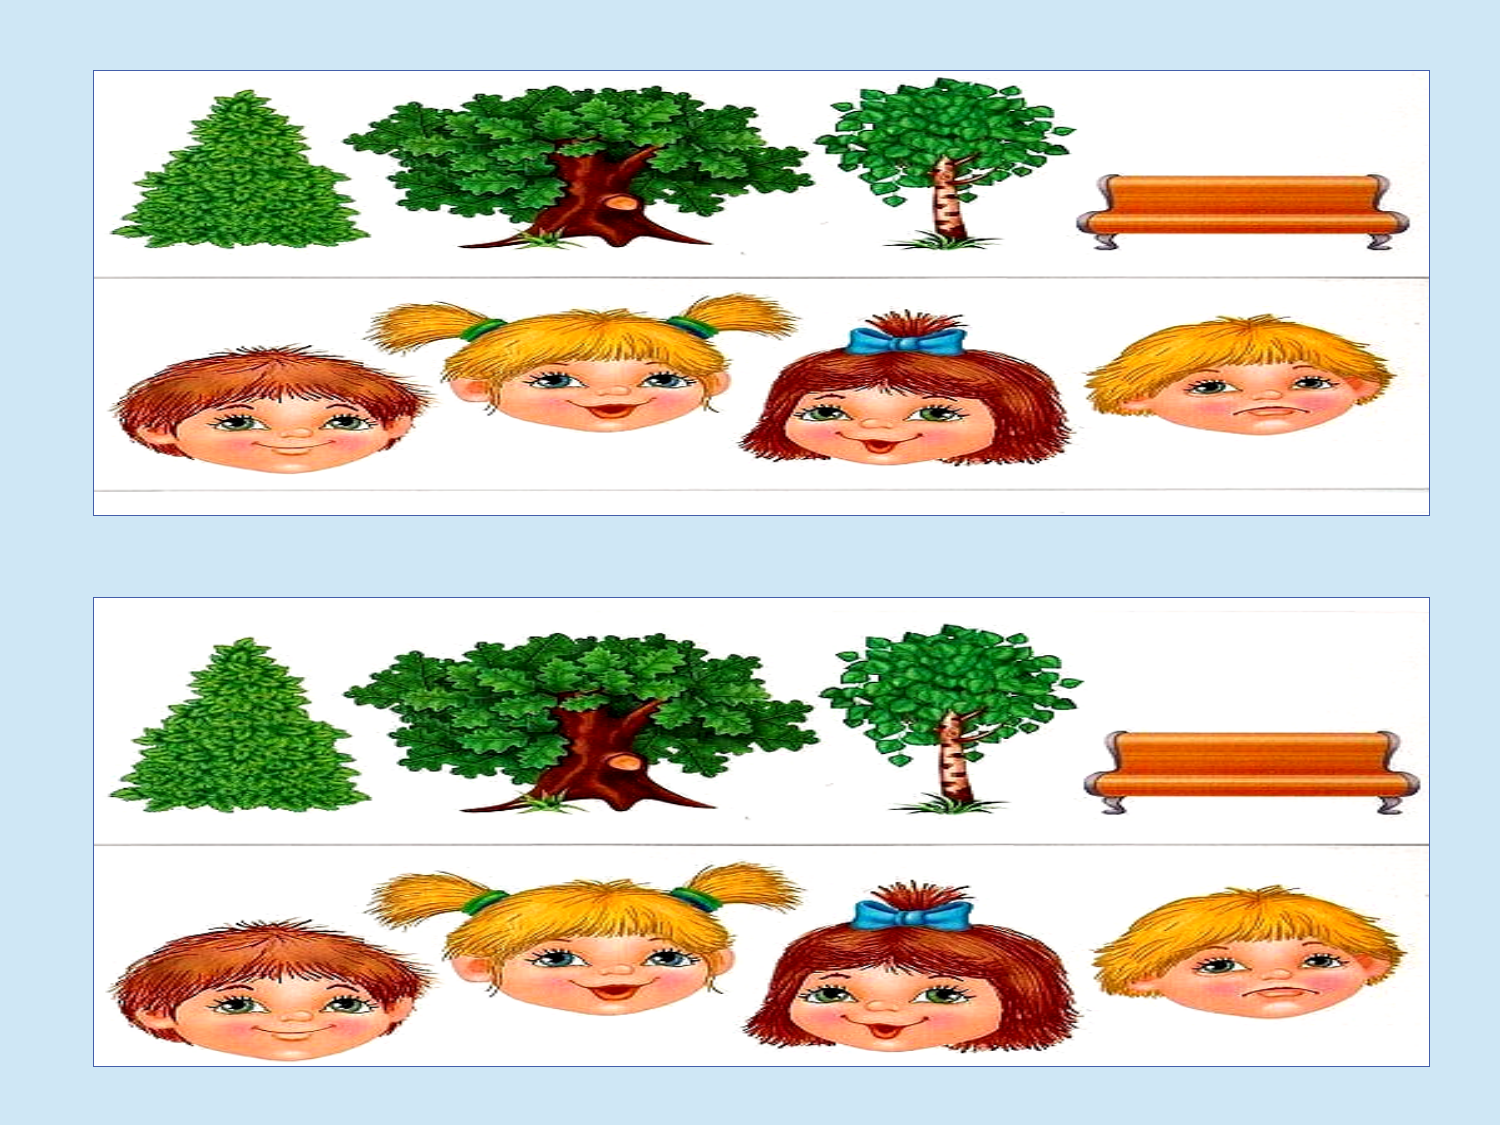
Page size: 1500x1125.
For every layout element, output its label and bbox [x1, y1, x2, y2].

picture [93, 70, 1430, 516]
picture [93, 597, 1430, 1067]
